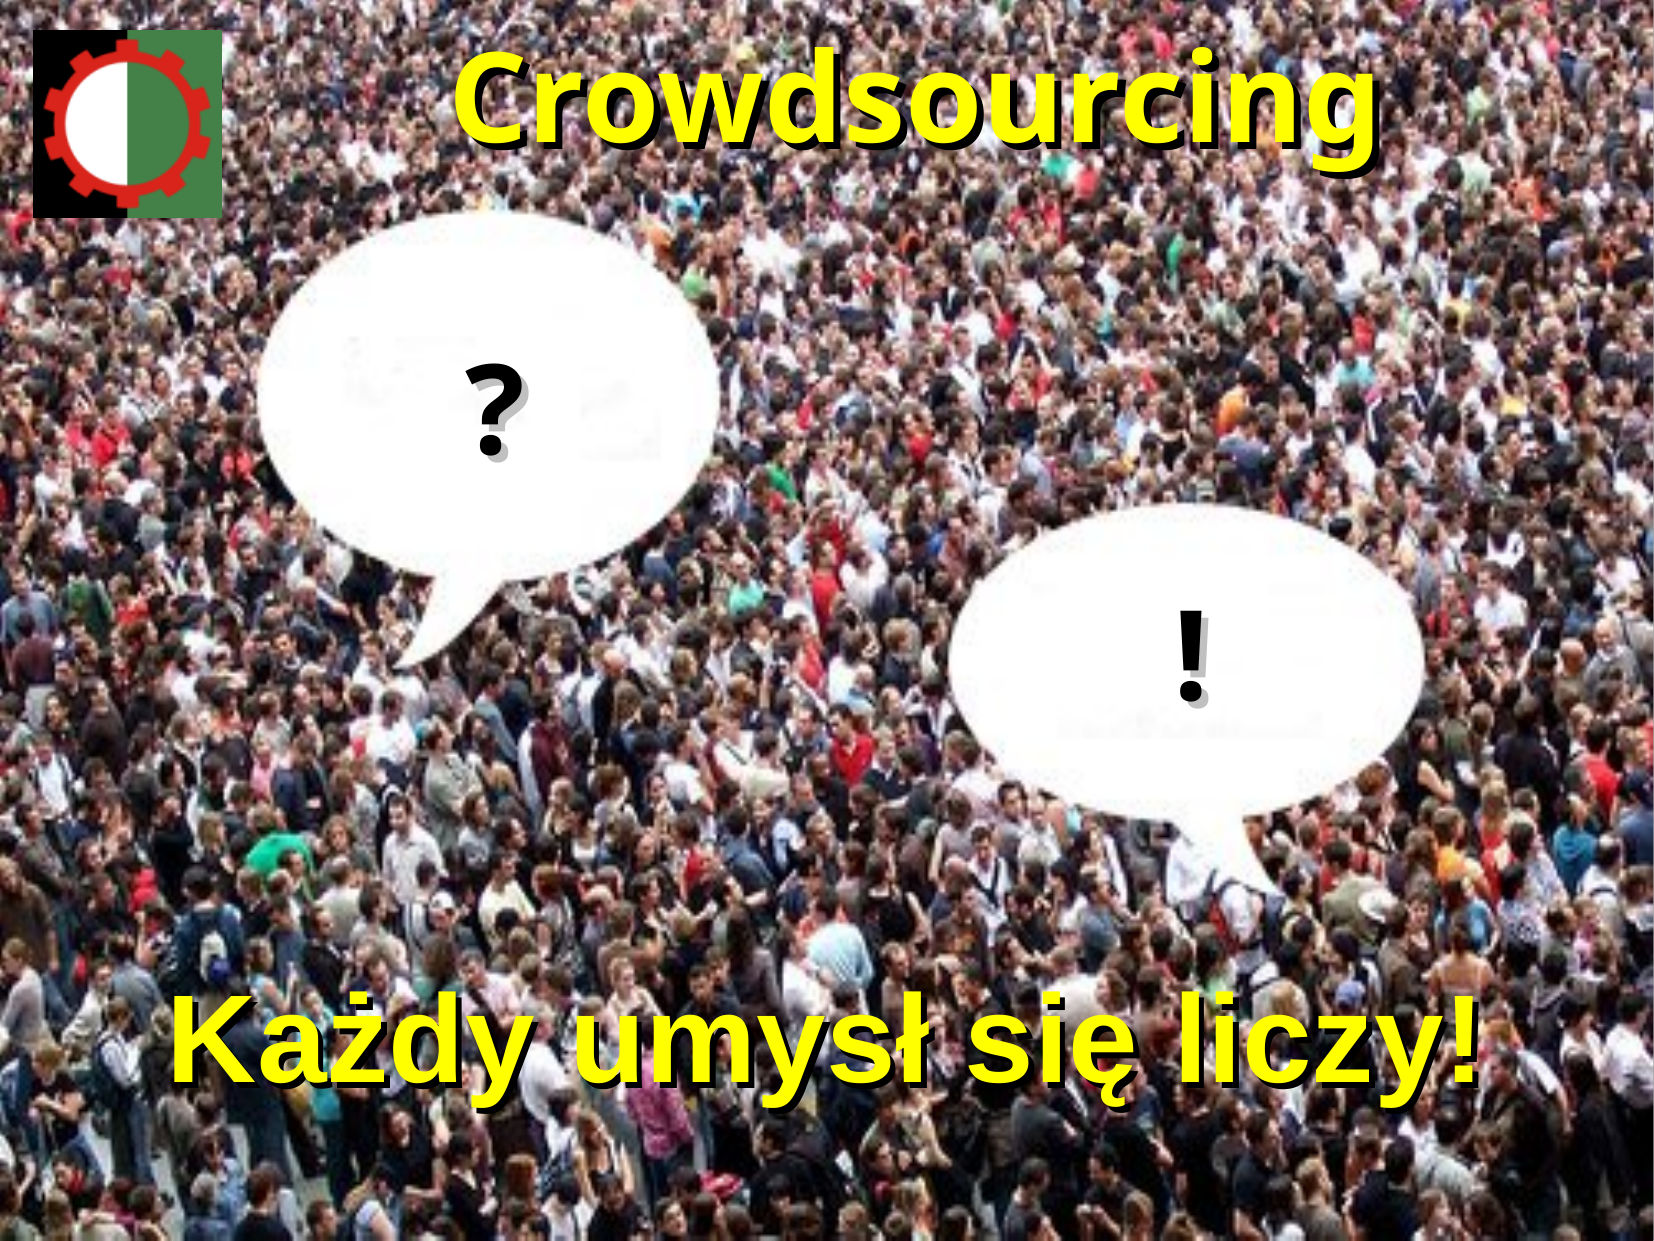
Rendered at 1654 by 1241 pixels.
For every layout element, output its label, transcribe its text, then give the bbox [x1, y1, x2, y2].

picture [0, 0, 1654, 1241]
title ! [1023, 558, 1359, 746]
title Crowdsourcing [261, 0, 1571, 188]
title ? [327, 312, 663, 500]
